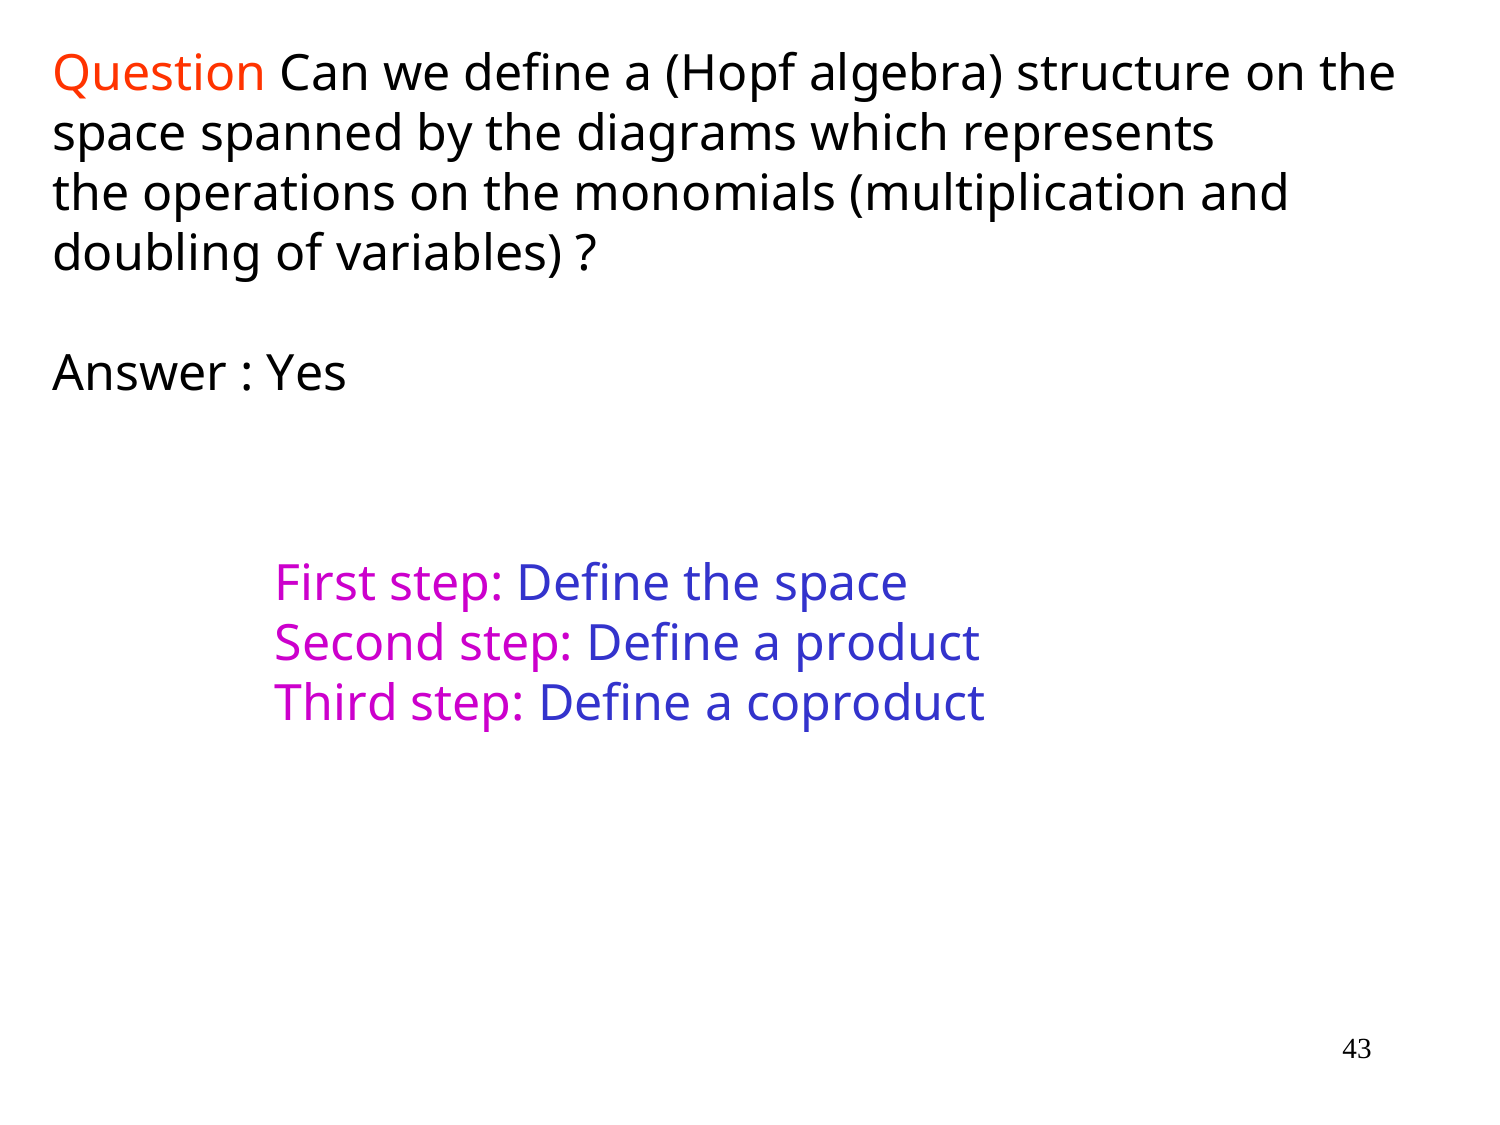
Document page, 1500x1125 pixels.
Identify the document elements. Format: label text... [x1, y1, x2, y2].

text_box Question Can we define a (Hopf algebra) structure on the space spanned by the diagrams which represents the operations on the monomials (multiplication and doubling of variables) ? Answer : Yes [37, 32, 1476, 409]
text_box First step: Define the space Second step: Define a product Third step: Define a coproduct [259, 542, 1176, 739]
